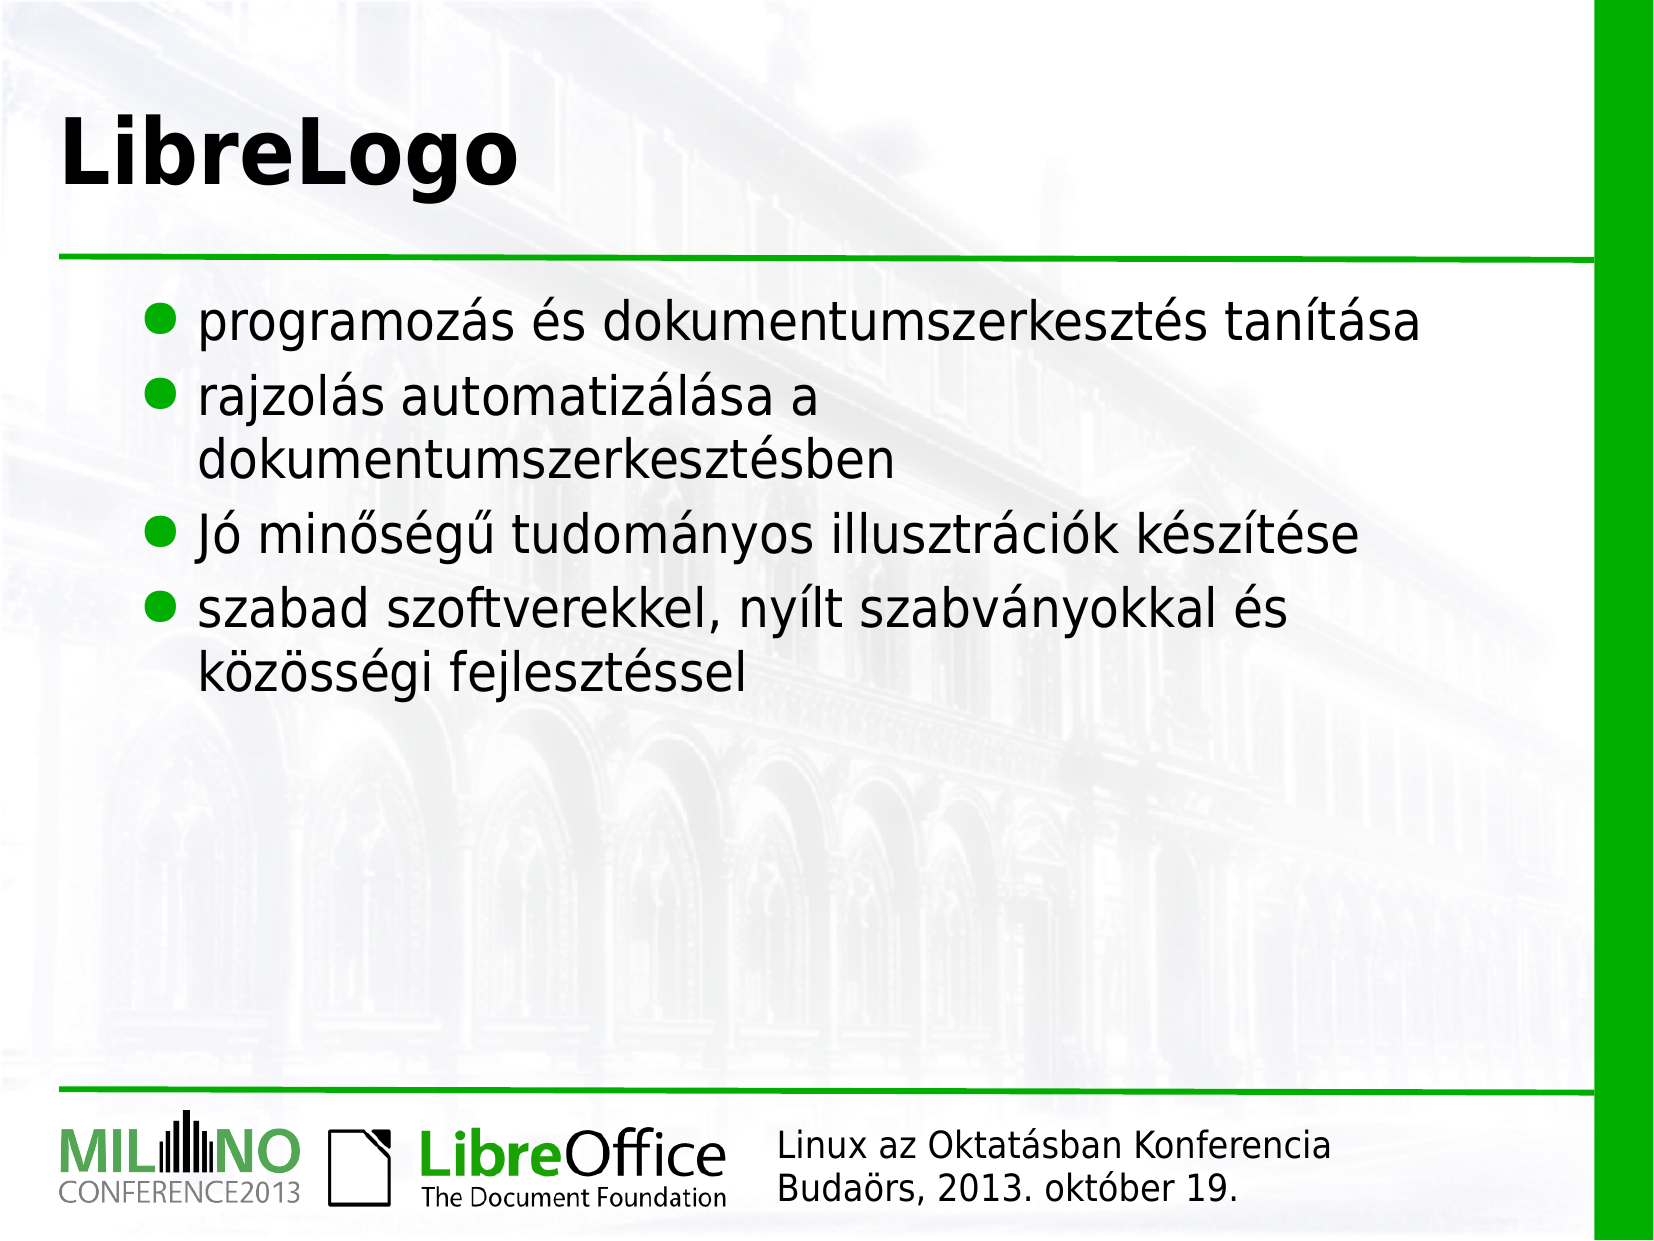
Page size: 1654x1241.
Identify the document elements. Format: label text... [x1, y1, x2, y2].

list programozás és dokumentumszerkesztés tanítása rajzolás automatizálása a dokumentumszerkesztésben Jó minőségű tudományos illusztrációk készítése szabad szoftverekkel, nyílt szabványokkal és közösségi fejlesztéssel [35, 290, 1524, 1010]
title LibreLogo [59, 49, 1548, 257]
picture [1, 0, 1594, 1241]
